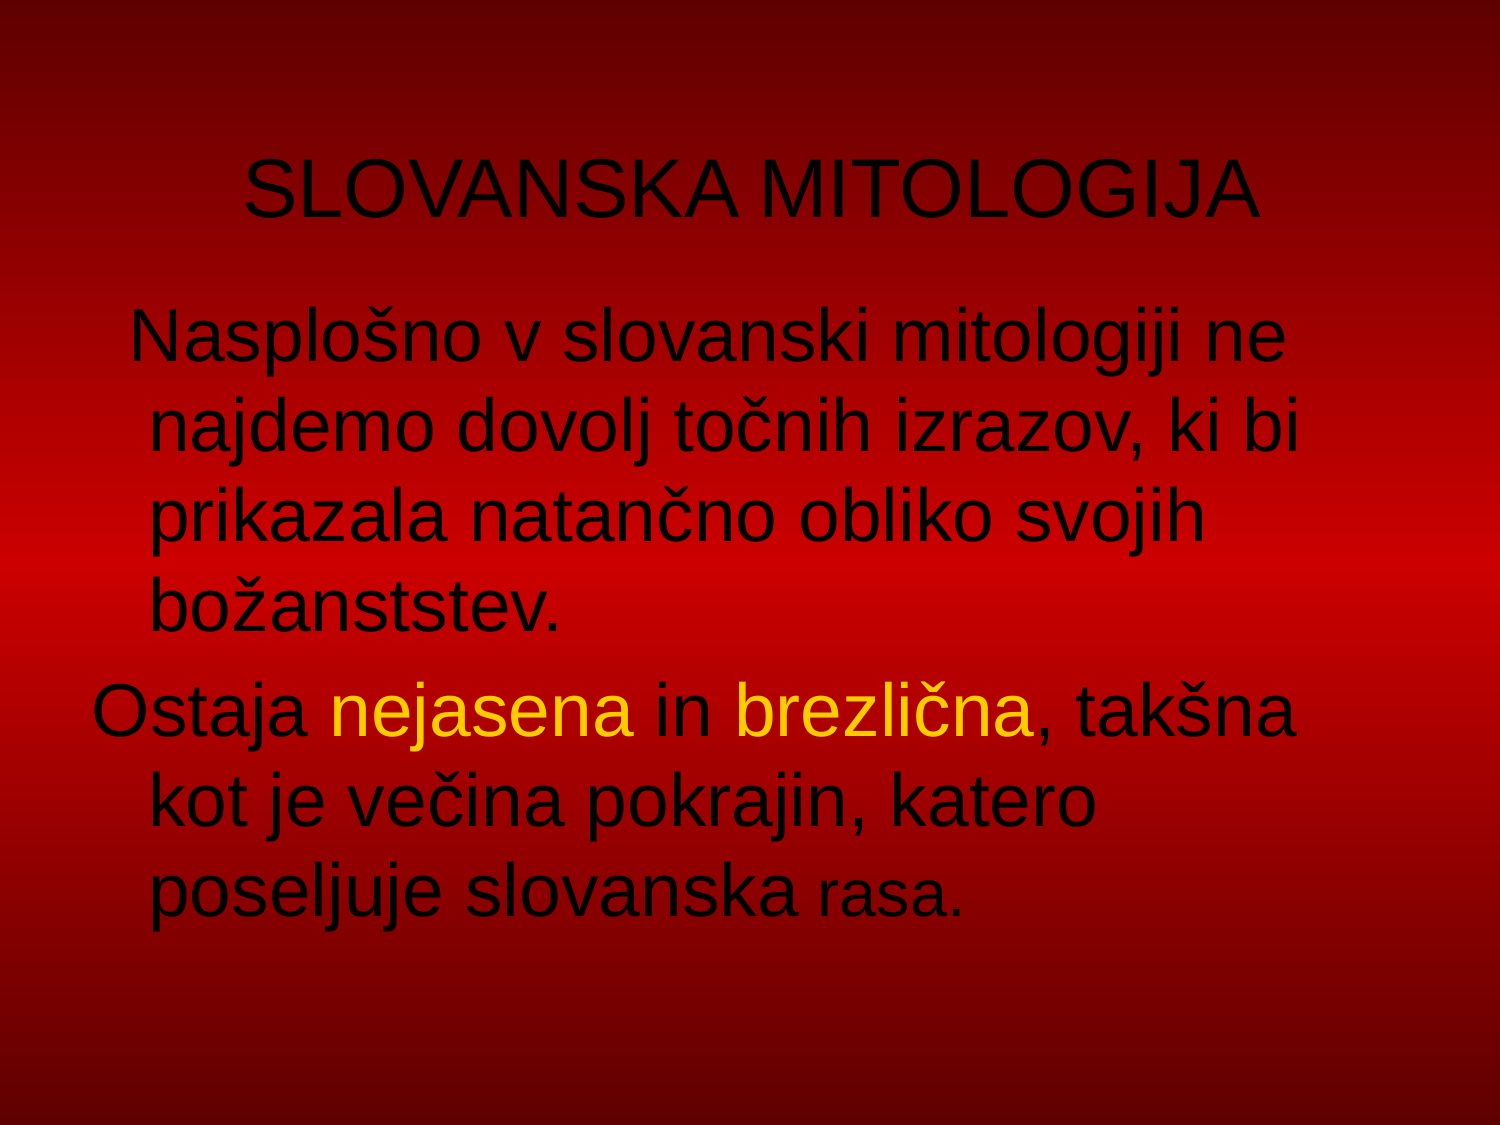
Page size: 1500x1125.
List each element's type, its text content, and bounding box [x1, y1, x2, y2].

title SLOVANSKA MITOLOGIJA [76, 90, 1427, 278]
list Nasplošno v slovanski mitologiji ne najdemo dovolj točnih izrazov, ki bi prikazala natančno obliko svojih božanststev. Ostaja nejasena in brezlična, takšna kot je večina pokrajin, katero poseljuje slovanska rasa. [76, 278, 1427, 1022]
